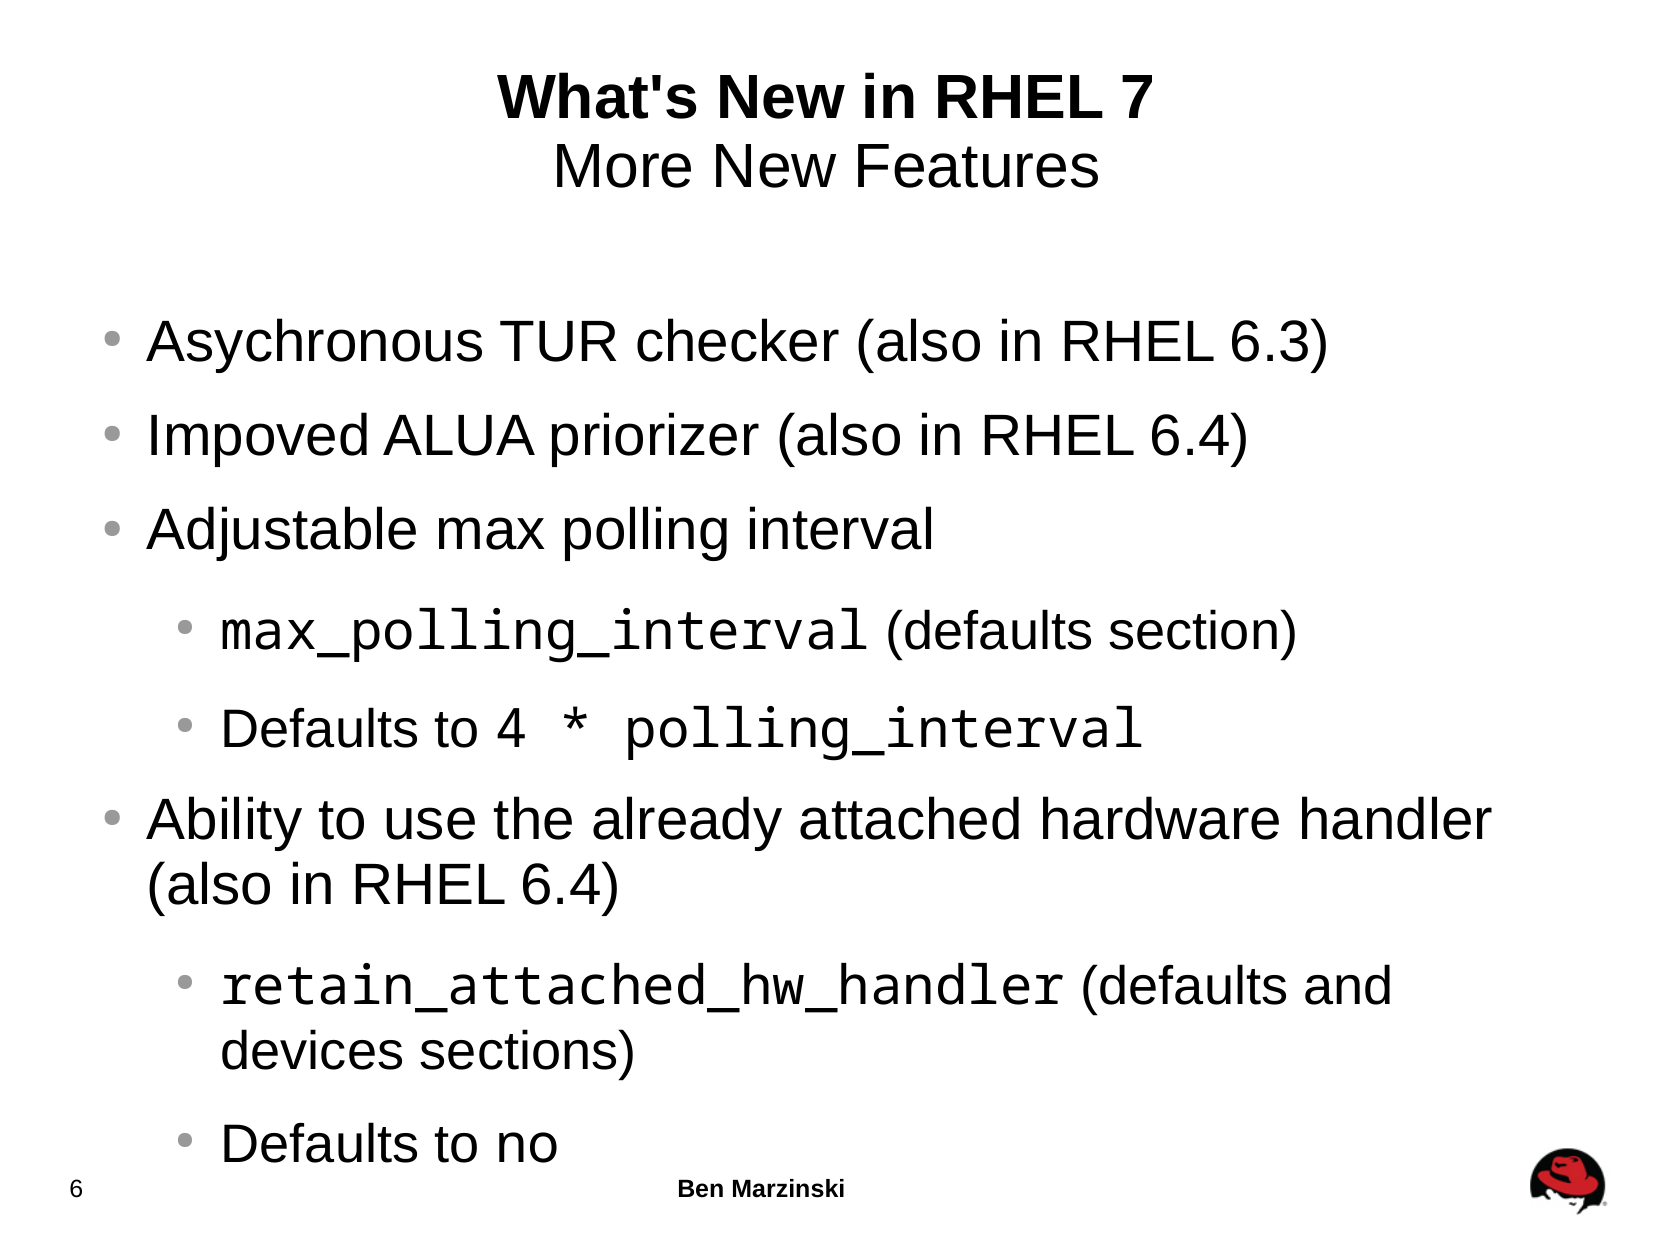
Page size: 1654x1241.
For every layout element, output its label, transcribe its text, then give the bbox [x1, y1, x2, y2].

title What's New in RHEL 7 More New Features [82, 37, 1571, 226]
list Asychronous TUR checker (also in RHEL 6.3) Impoved ALUA priorizer (also in RHEL 6.4) Adjustable max polling interval max_polling_interval (defaults section) Defaults to 4 * polling_interval Ability to use the already attached hardware handler (also in RHEL 6.4) retain_attached_hw_handler (defaults and devices sections) Defaults to no [86, 308, 1576, 1126]
picture [1529, 1146, 1613, 1224]
